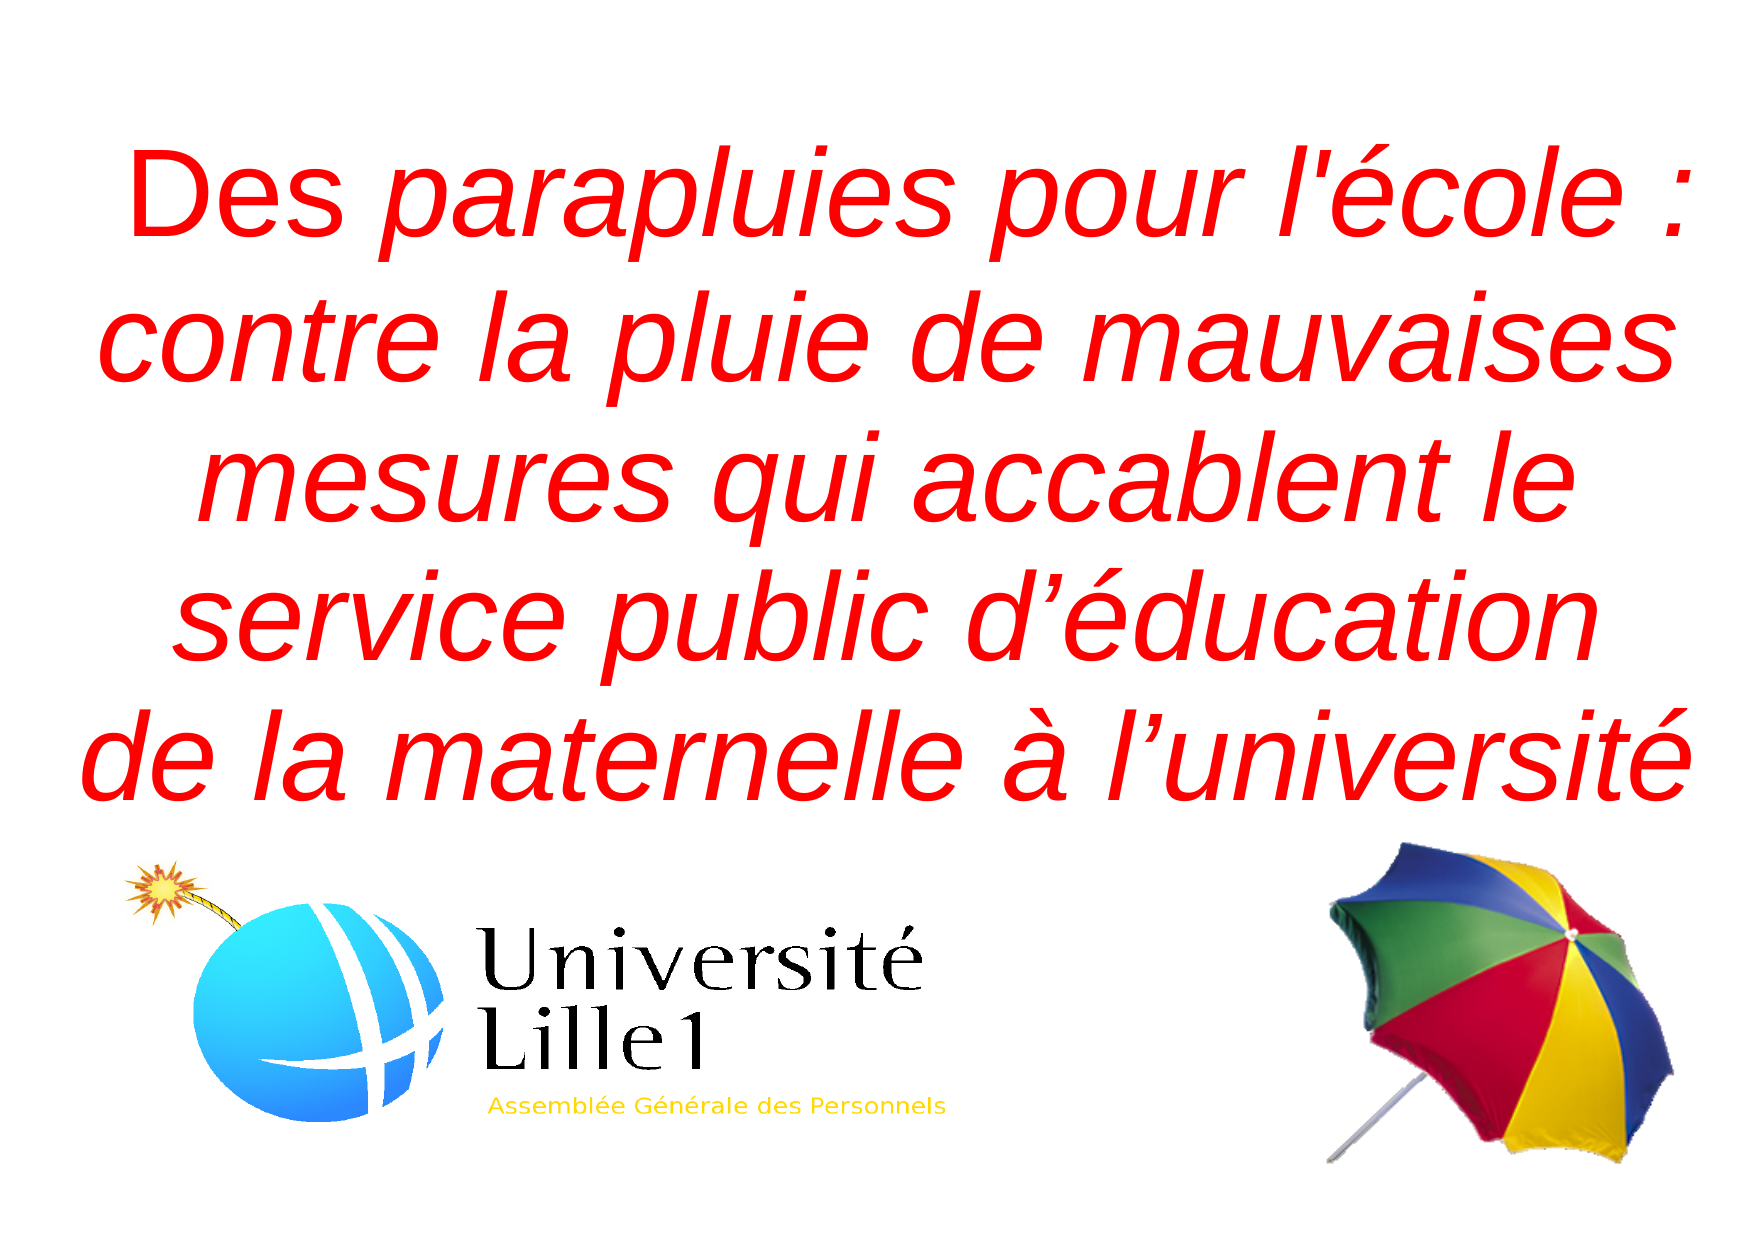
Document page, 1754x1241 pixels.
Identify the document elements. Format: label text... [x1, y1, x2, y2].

text_box Des parapluies pour l'école : contre la pluie de mauvaises mesures qui accablent le service public d’éducation de la maternelle à l’université [29, 0, 1754, 1182]
